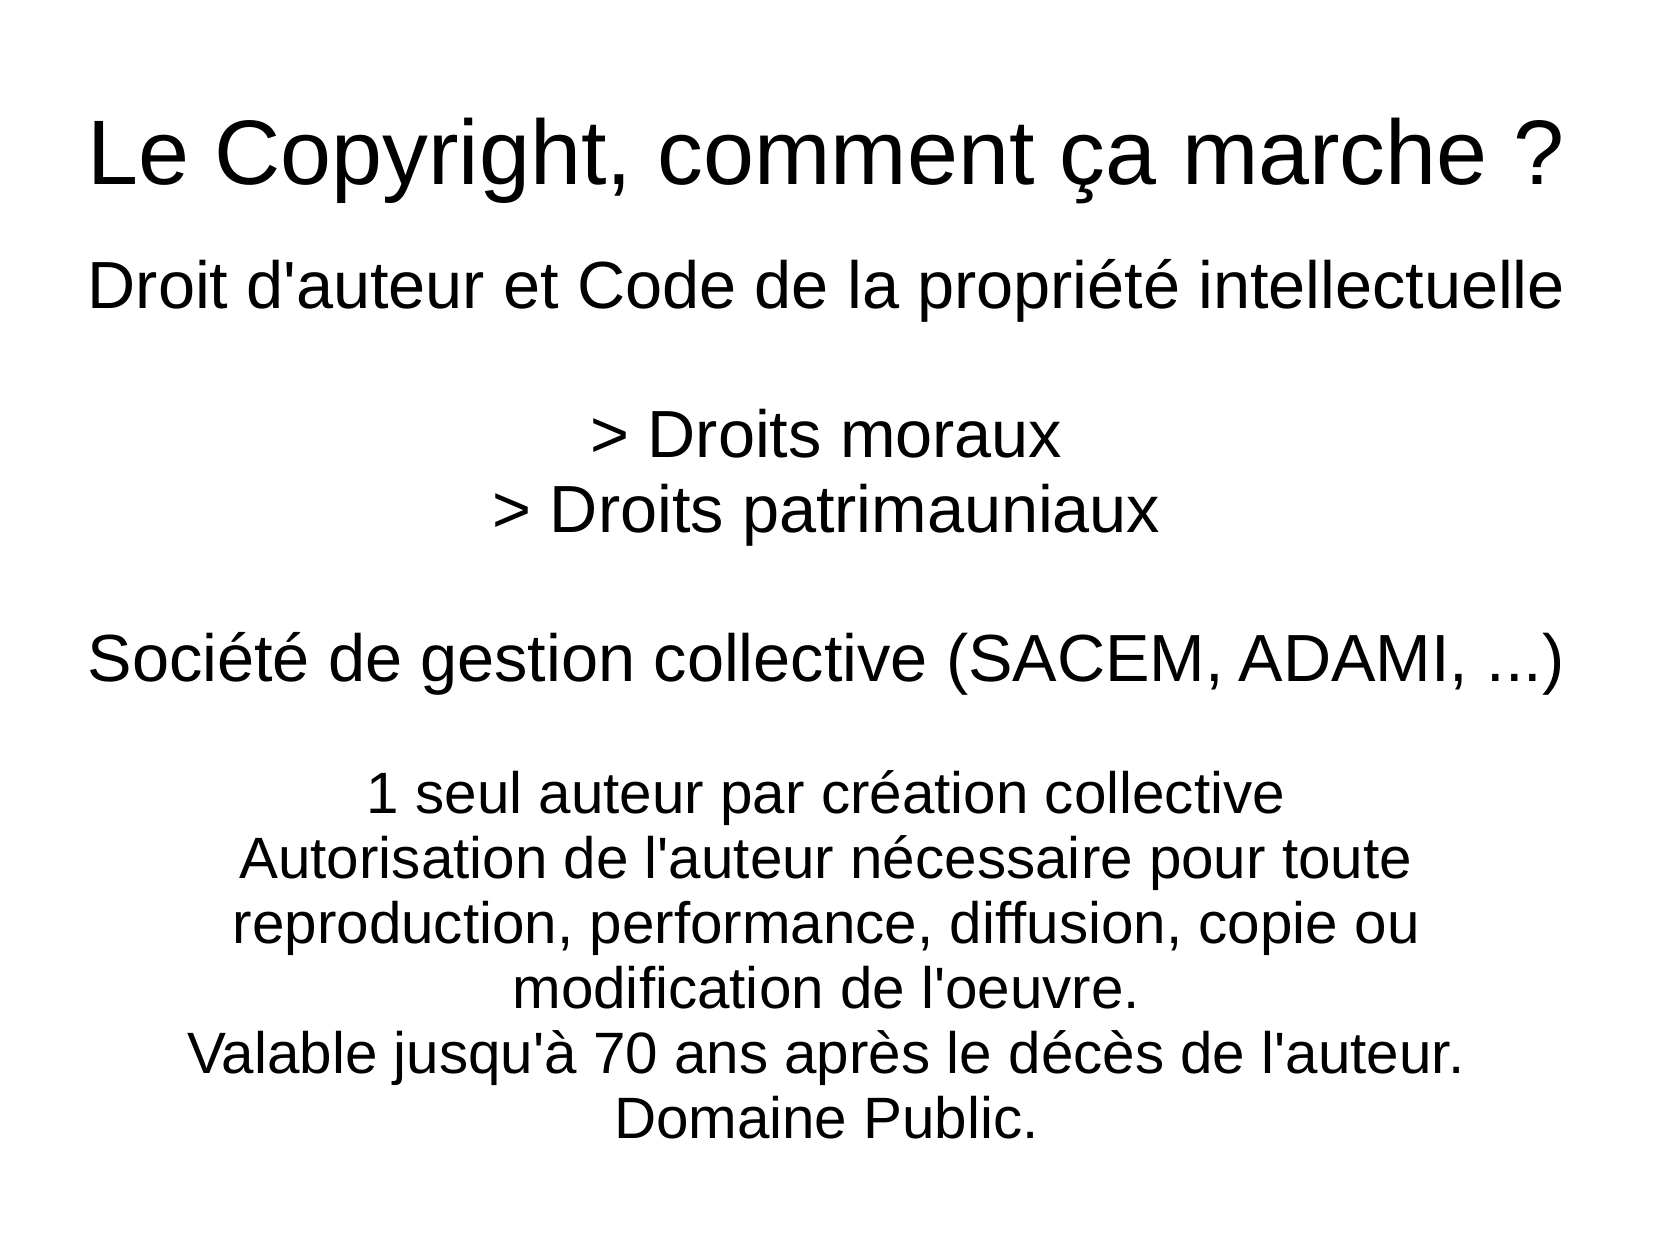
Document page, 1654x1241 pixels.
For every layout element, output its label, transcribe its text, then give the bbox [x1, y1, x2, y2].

title Le Copyright, comment ça marche ? [82, 56, 1571, 248]
subtitle Droit d'auteur et Code de la propriété intellectuelle > Droits moraux > Droits patrimauniaux Société de gestion collective (SACEM, ADAMI, ...) 1 seul auteur par création collective Autorisation de l'auteur nécessaire pour toute reproduction, performance, diffusion, copie ou modification de l'oeuvre. Valable jusqu'à 70 ans après le décès de l'auteur. Domaine Public. [82, 248, 1571, 1151]
